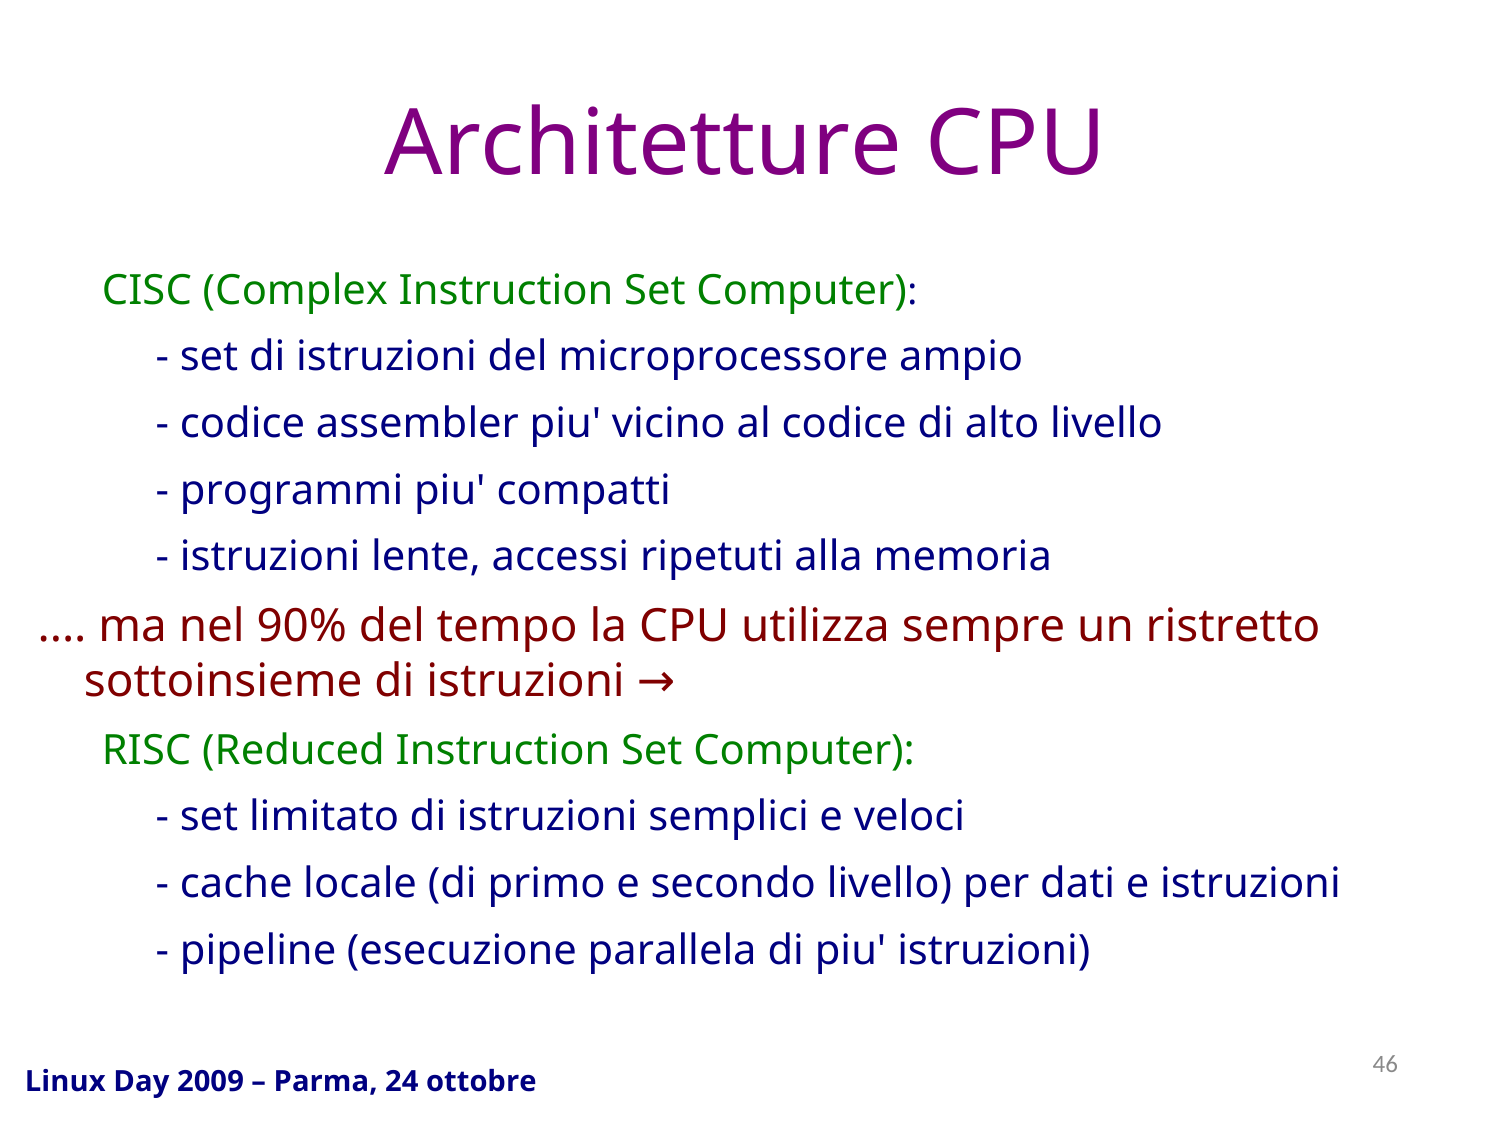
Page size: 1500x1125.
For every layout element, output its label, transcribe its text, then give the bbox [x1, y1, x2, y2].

title Architetture CPU [74, 21, 1417, 257]
text_box CISC (Complex Instruction Set Computer): - set di istruzioni del microprocessore ampio - codice assembler piu' vicino al codice di alto livello - programmi piu' compatti - istruzioni lente, accessi ripetuti alla memoria .... ma nel 90% del tempo la CPU utilizza sempre un ristretto sottoinsieme di istruzioni → RISC (Reduced Instruction Set Computer): - set limitato di istruzioni semplici e veloci - cache locale (di primo e secondo livello) per dati e istruzioni - pipeline (esecuzione parallela di piu' istruzioni)‏ [37, 262, 1418, 1013]
